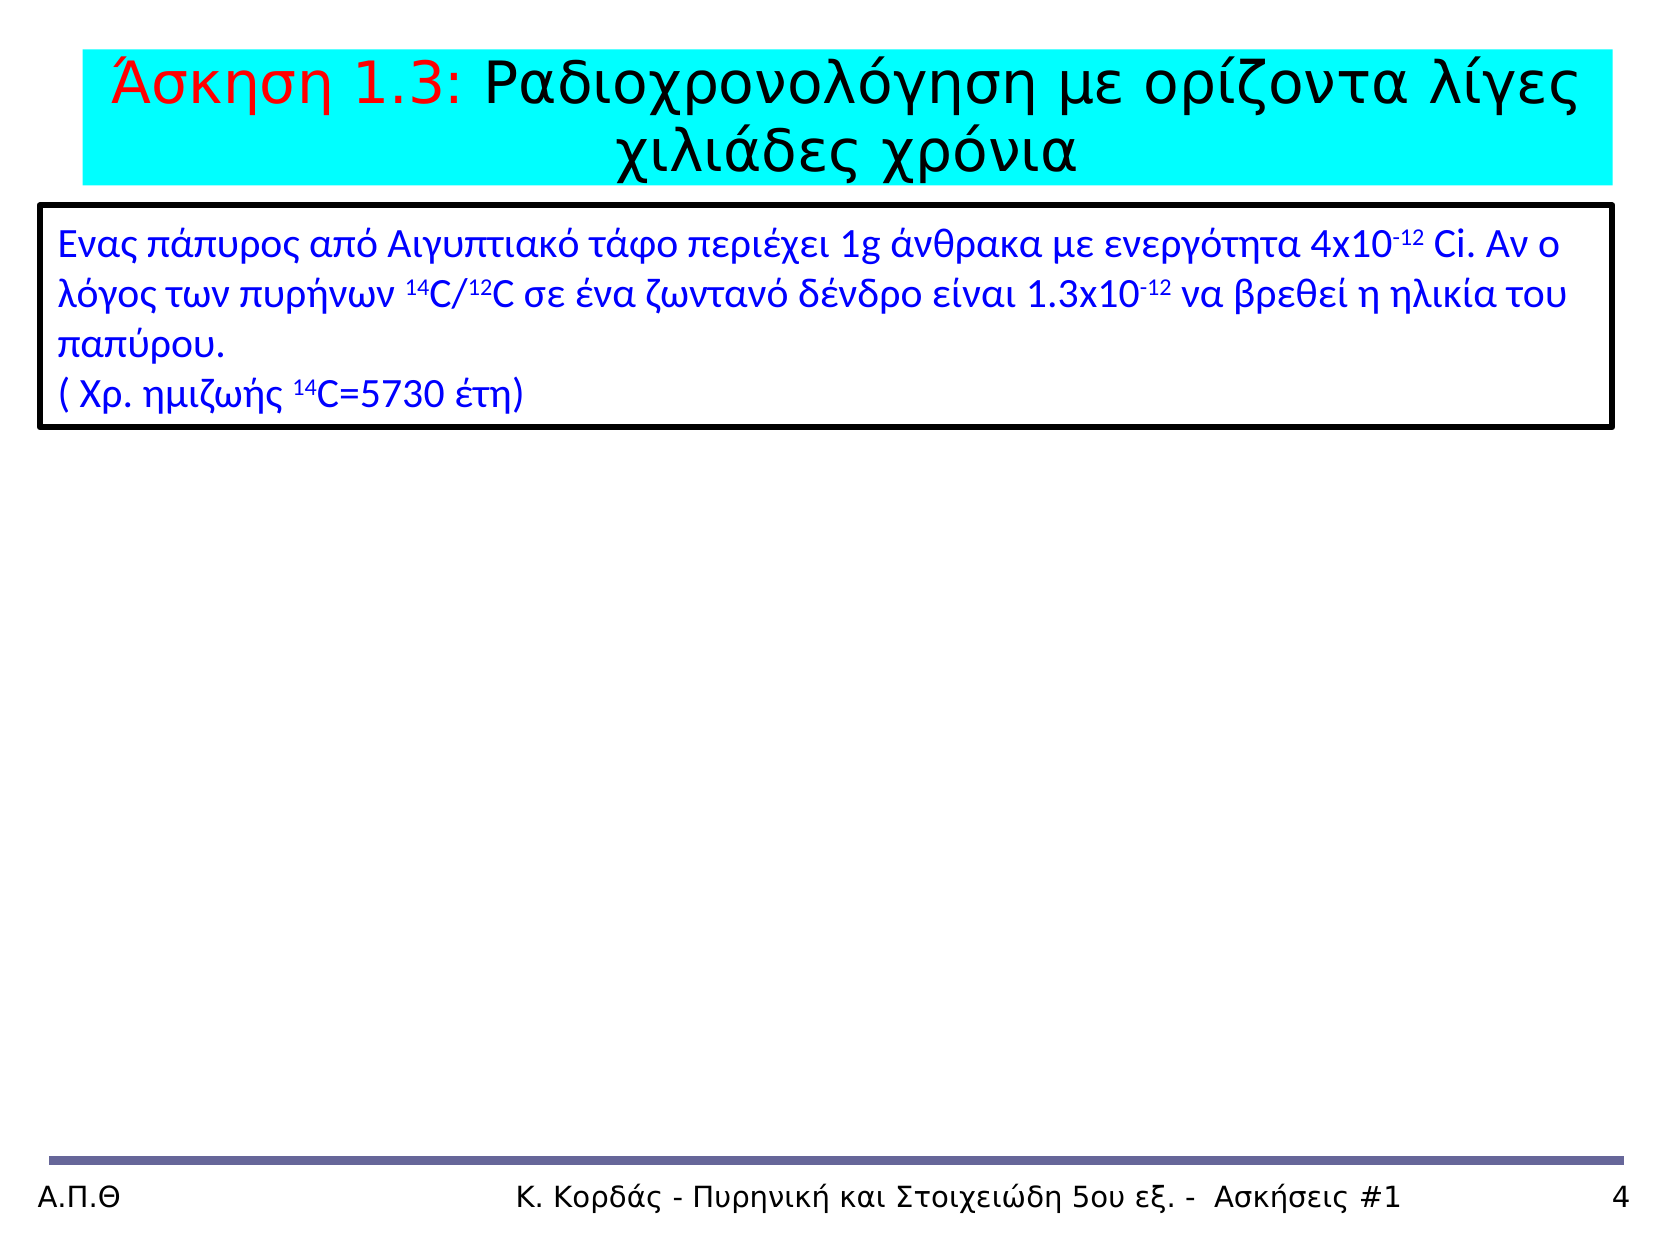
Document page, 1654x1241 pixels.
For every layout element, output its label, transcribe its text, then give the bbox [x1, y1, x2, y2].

text_box Ενας πάπυρος από Αιγυπτιακό τάφο περιέχει 1g άνθρακα με ενεργότητα 4x10-12 Ci. Αν ο λόγος των πυρήνων 14C/12C σε ένα ζωντανό δένδρο είναι 1.3x10-12 να βρεθεί η ηλικία του παπύρου. ( Χρ. ημιζωής 14C=5730 έτη) [39, 205, 1613, 427]
title Άσκηση 1.3: Ραδιοχρονολόγηση με ορίζοντα λίγες χιλιάδες χρόνια [82, 49, 1613, 186]
